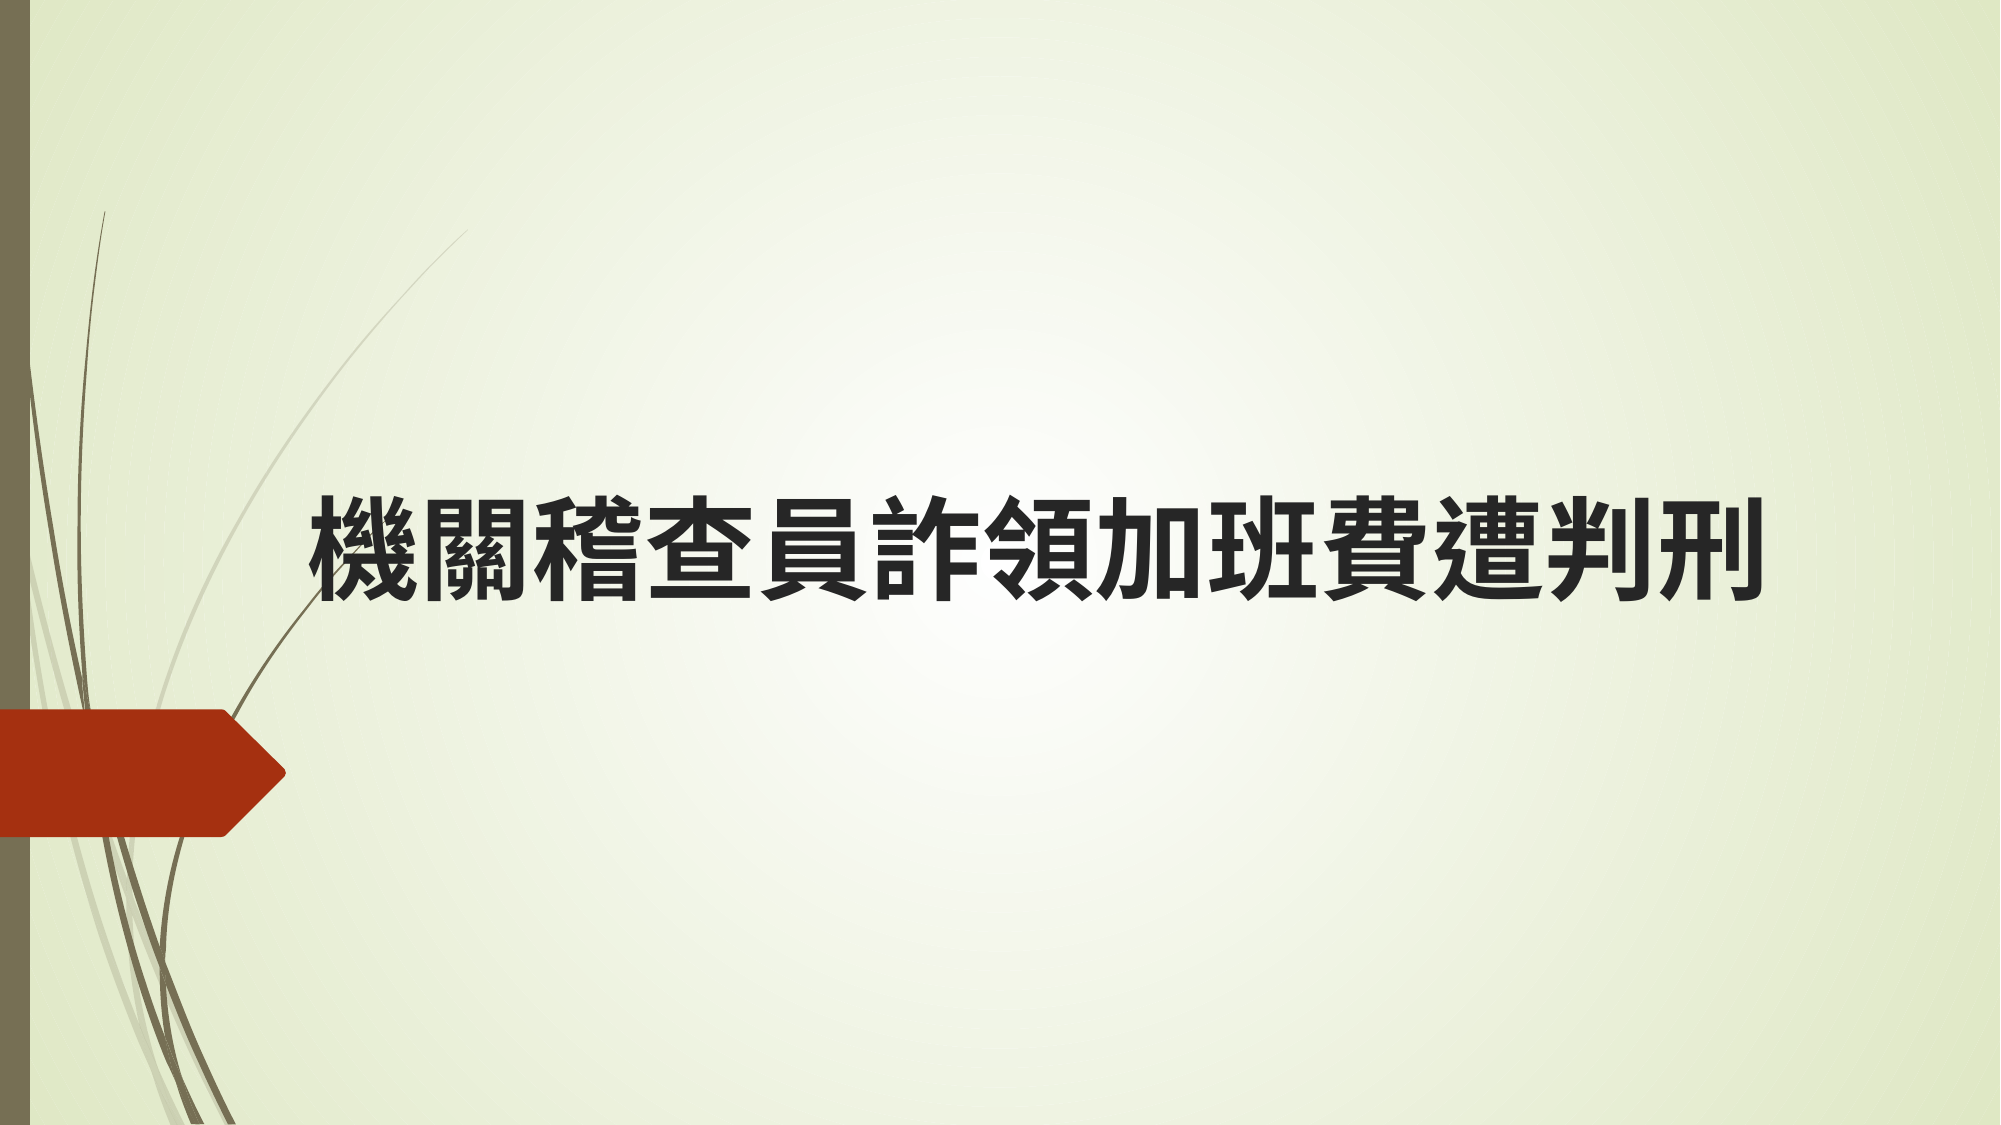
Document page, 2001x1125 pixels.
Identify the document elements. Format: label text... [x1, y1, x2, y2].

title 機關稽查員詐領加班費遭判刑 [292, 327, 2000, 757]
